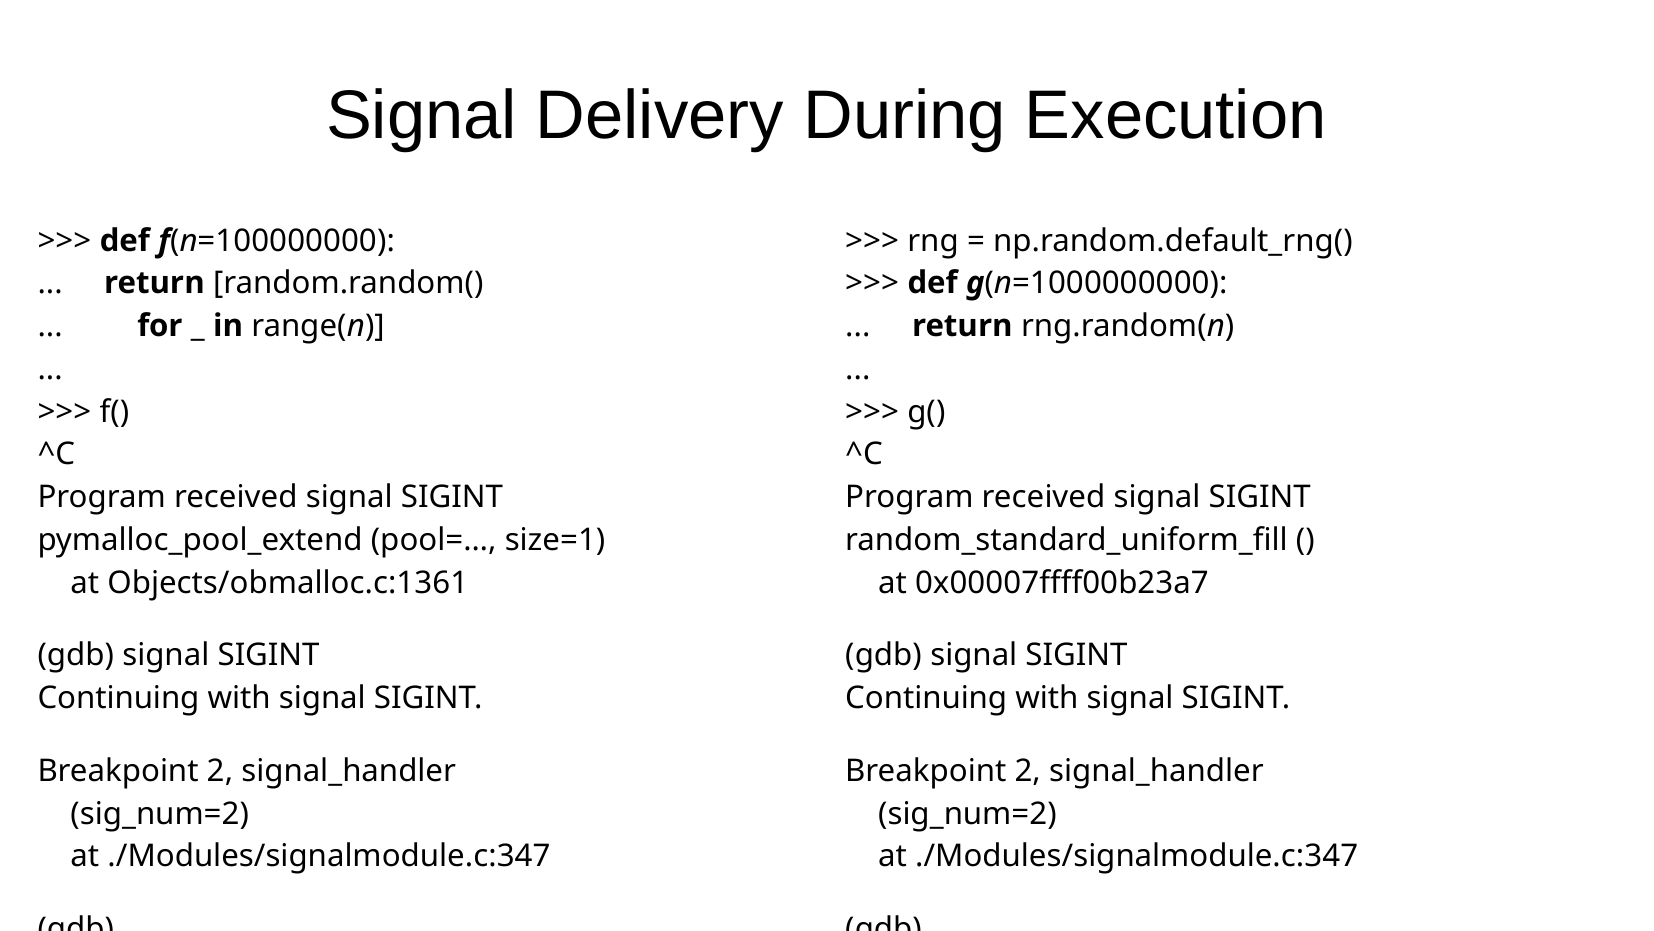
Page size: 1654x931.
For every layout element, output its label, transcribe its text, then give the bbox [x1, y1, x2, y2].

list >>> rng = np.random.default_rng() >>> def g(n=1000000000): ... return rng.random(n) ... >>> g() ^C Program received signal SIGINT random_standard_uniform_fill () at 0x00007ffff00b23a7 (gdb) signal SIGINT Continuing with signal SIGINT. Breakpoint 2, signal_handler (sig_num=2) at ./Modules/signalmodule.c:347 (gdb) [845, 217, 1613, 931]
title Signal Delivery During Execution [82, 37, 1571, 193]
list >>> def f(n=100000000): ... return [random.random() ... for _ in range(n)] ... >>> f() ^C Program received signal SIGINT pymalloc_pool_extend (pool=…, size=1) at Objects/obmalloc.c:1361 (gdb) signal SIGINT Continuing with signal SIGINT. Breakpoint 2, signal_handler (sig_num=2) at ./Modules/signalmodule.c:347 (gdb) [37, 217, 845, 931]
